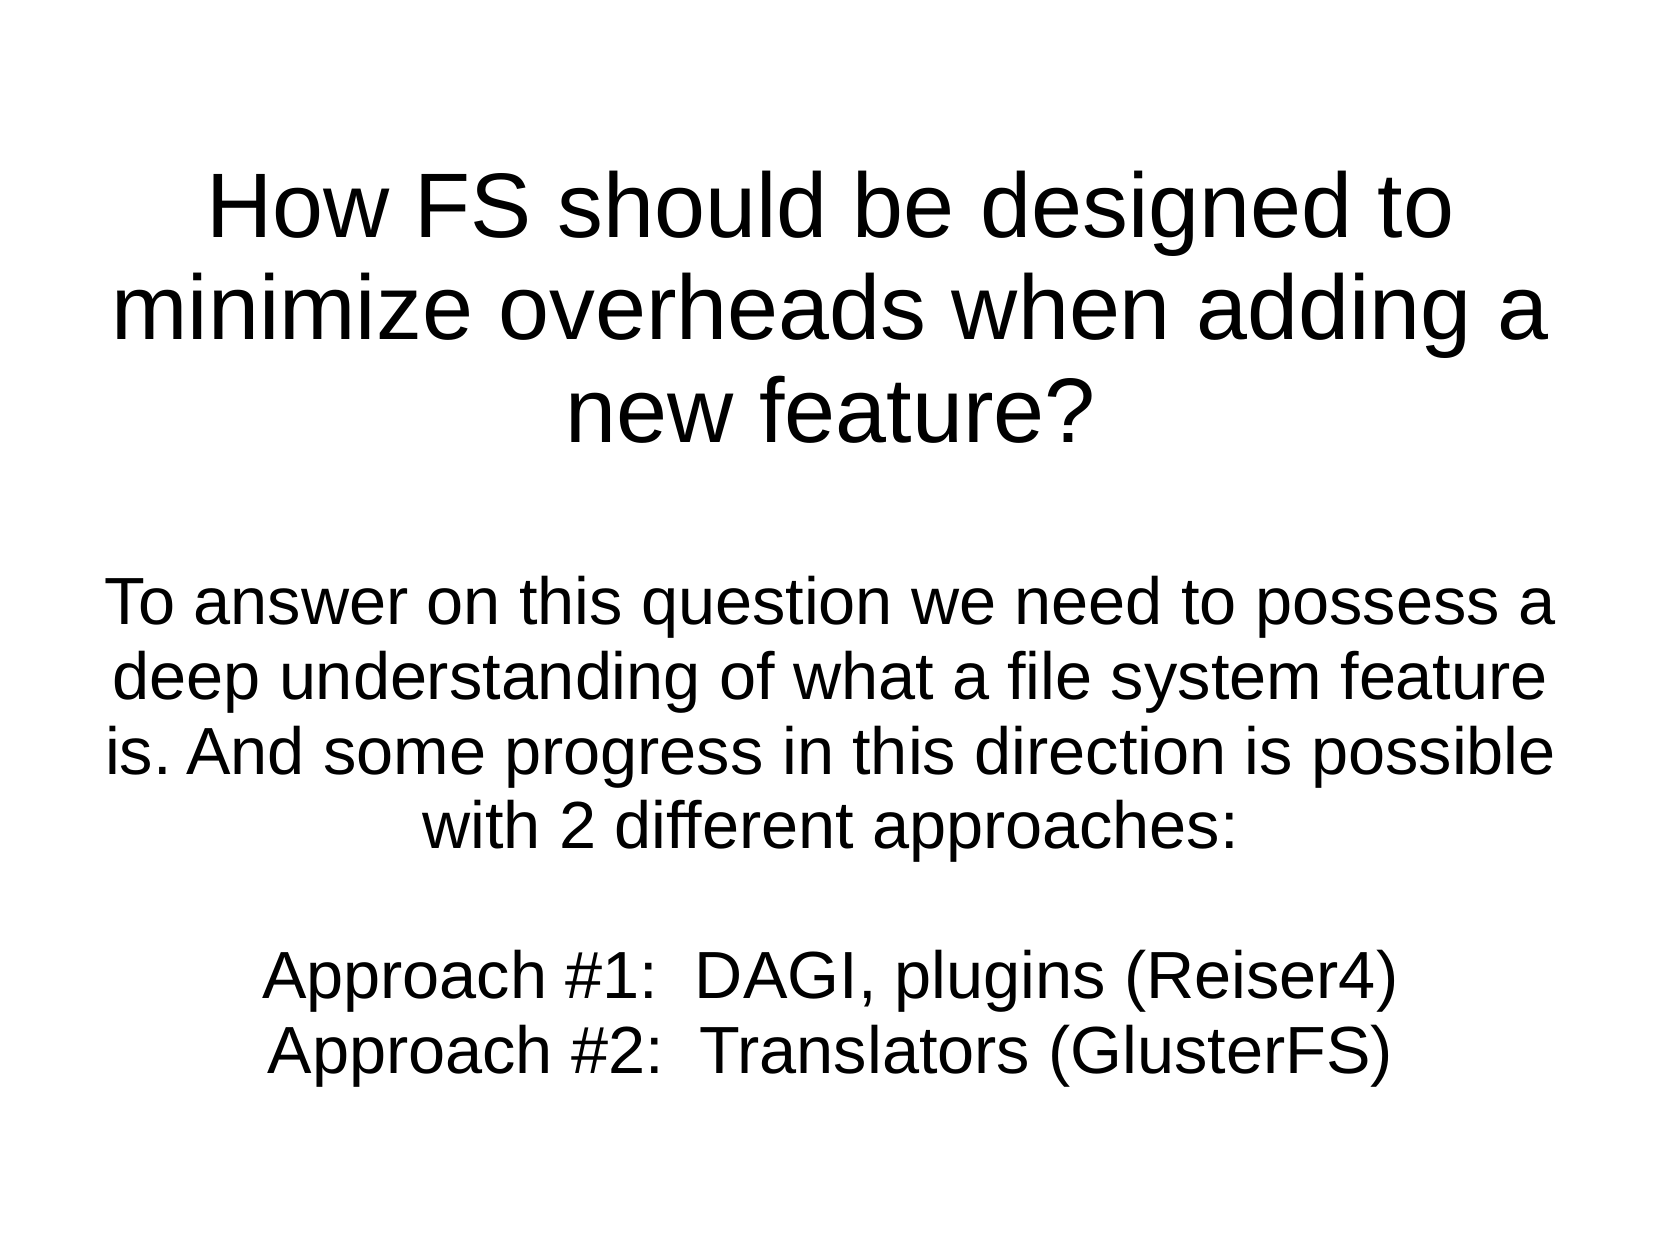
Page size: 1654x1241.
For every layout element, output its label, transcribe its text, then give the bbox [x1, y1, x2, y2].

title How FS should be designed to minimize overheads when adding a new feature? To answer on this question we need to possess a deep understanding of what a file system feature is. And some progress in this direction is possible with 2 different approaches: Approach #1: DAGI, plugins (Reiser4) Approach #2: Translators (GlusterFS) [86, 154, 1576, 1088]
